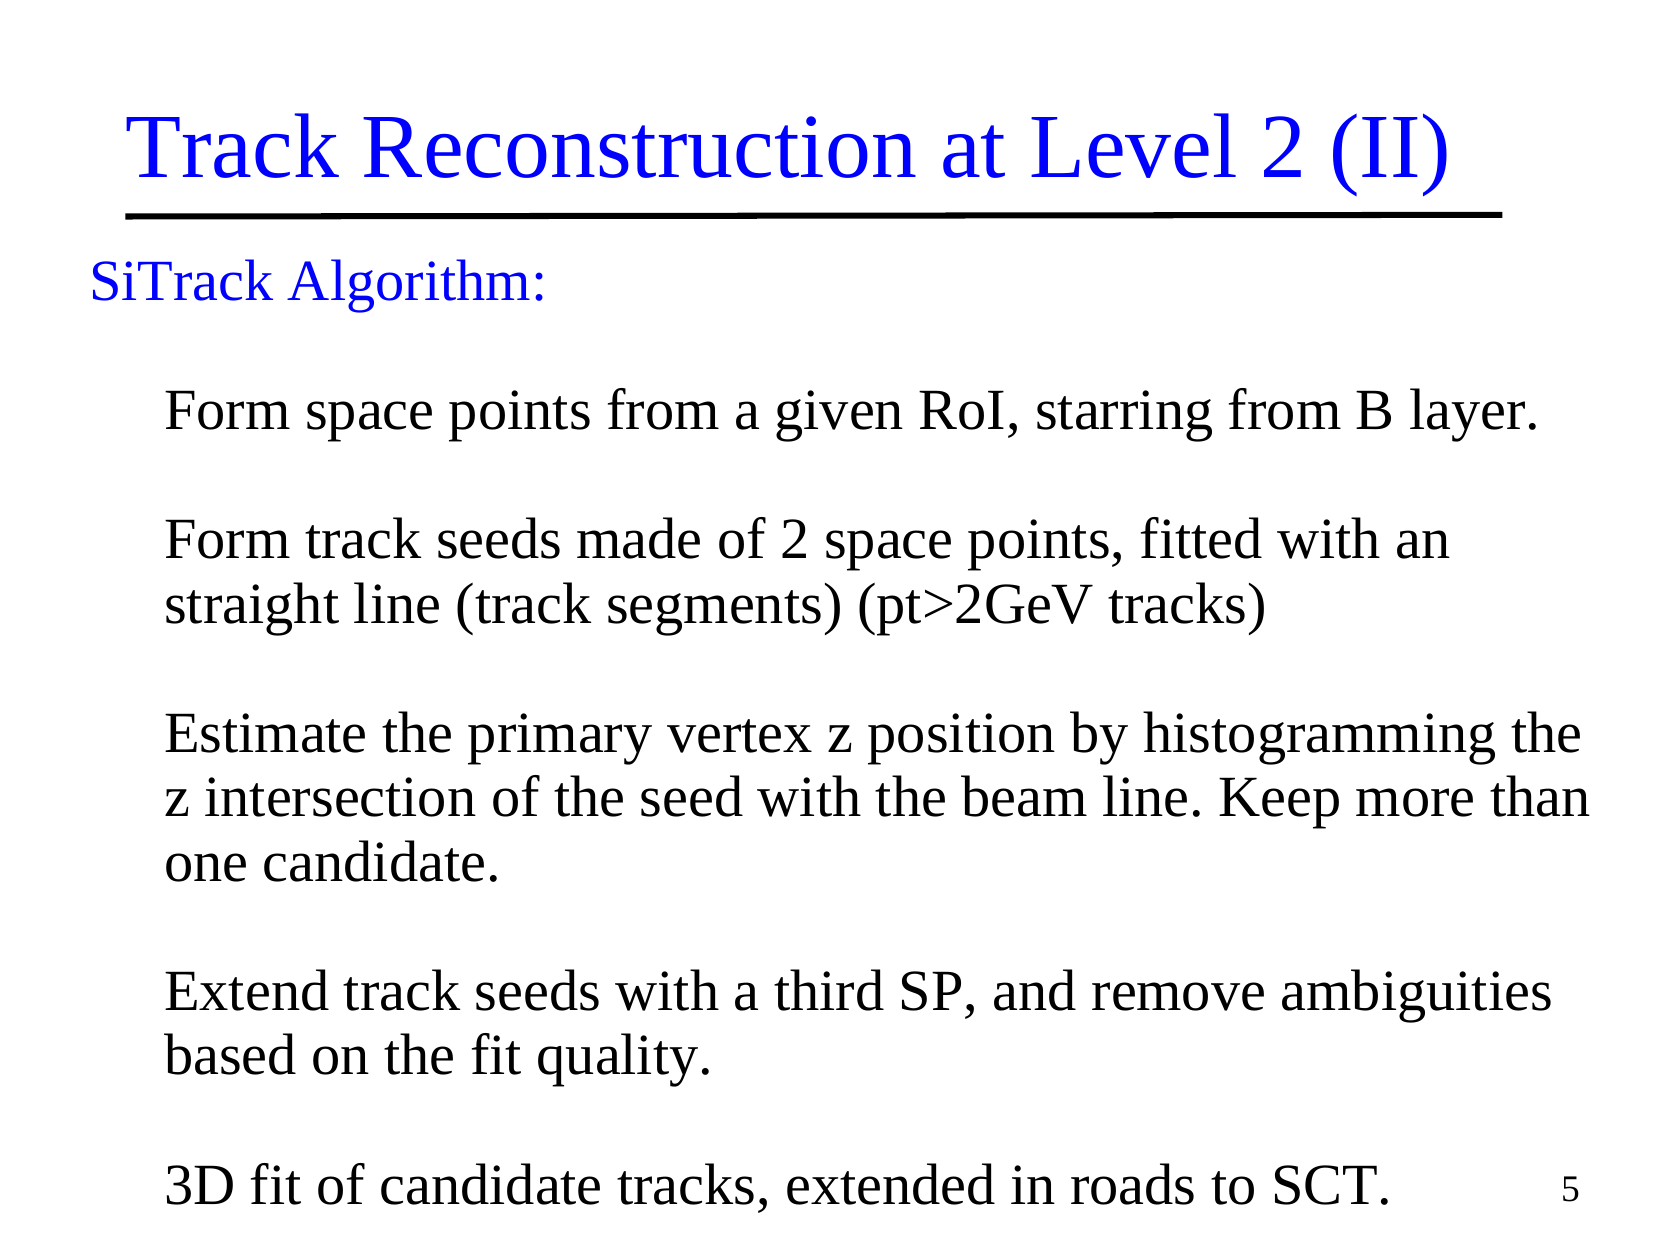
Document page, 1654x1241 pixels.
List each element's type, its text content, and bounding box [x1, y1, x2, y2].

text_box Track Reconstruction at Level 2 (II) [125, 95, 1592, 211]
text_box SiTrack Algorithm: Form space points from a given RoI, starring from B layer. Form track seeds made of 2 space points, fitted with an straight line (track segments) (pt>2GeV tracks) Estimate the primary vertex z position by histogramming the z intersection of the seed with the beam line. Keep more than one candidate. Extend track seeds with a third SP, and remove ambiguities based on the fit quality. 3D fit of candidate tracks, extended in roads to SCT. [89, 248, 1562, 1217]
